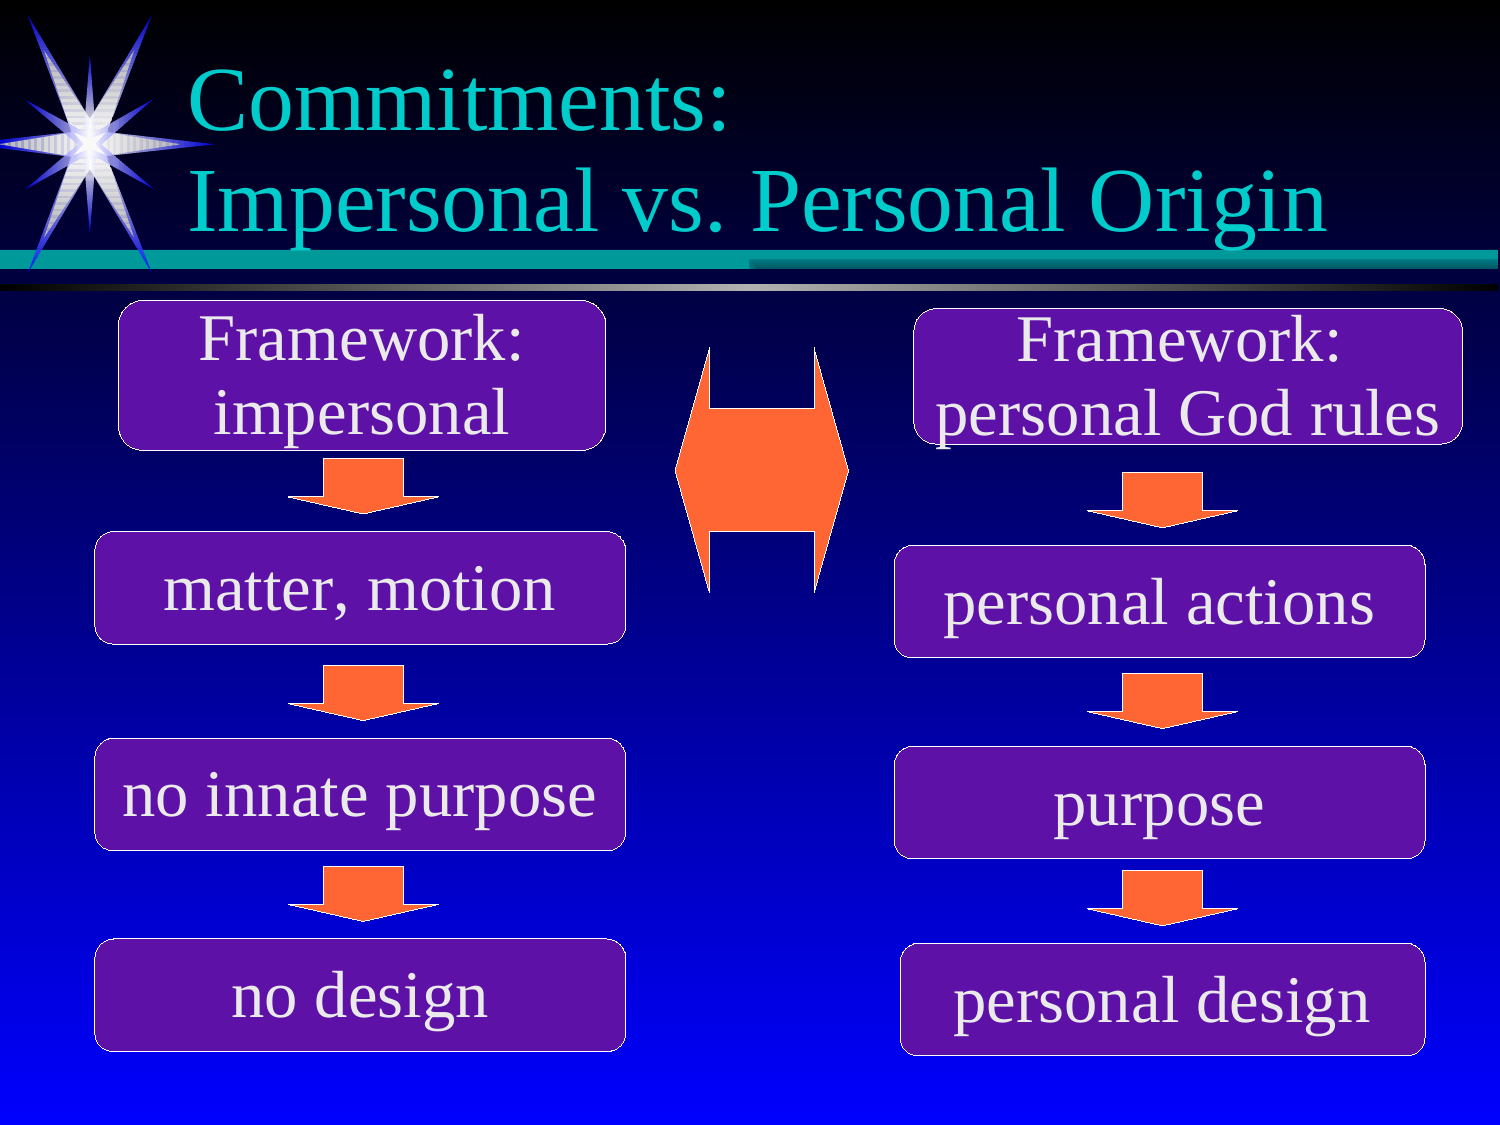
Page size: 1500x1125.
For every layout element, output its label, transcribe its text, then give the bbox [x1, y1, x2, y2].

text_box purpose [894, 746, 1426, 859]
text_box no design [94, 938, 626, 1052]
text_box no innate purpose [94, 738, 626, 851]
text_box [1087, 472, 1238, 528]
text_box personal design [900, 943, 1426, 1056]
title Commitments: Impersonal vs. Personal Origin [187, 48, 1463, 252]
text_box [675, 347, 849, 593]
text_box matter, motion [94, 531, 626, 645]
text_box æ [135, 246, 144, 251]
text_box æ [135, 37, 144, 42]
text_box personal actions [894, 545, 1426, 658]
text_box Framework: personal God rules [913, 308, 1463, 445]
text_box [288, 458, 439, 514]
text_box æ [36, 246, 44, 251]
text_box [288, 866, 439, 922]
text_box Framework: impersonal [118, 300, 606, 451]
text_box [1087, 673, 1238, 729]
text_box [288, 665, 439, 721]
text_box æ [35, 37, 44, 42]
text_box [1087, 870, 1238, 926]
